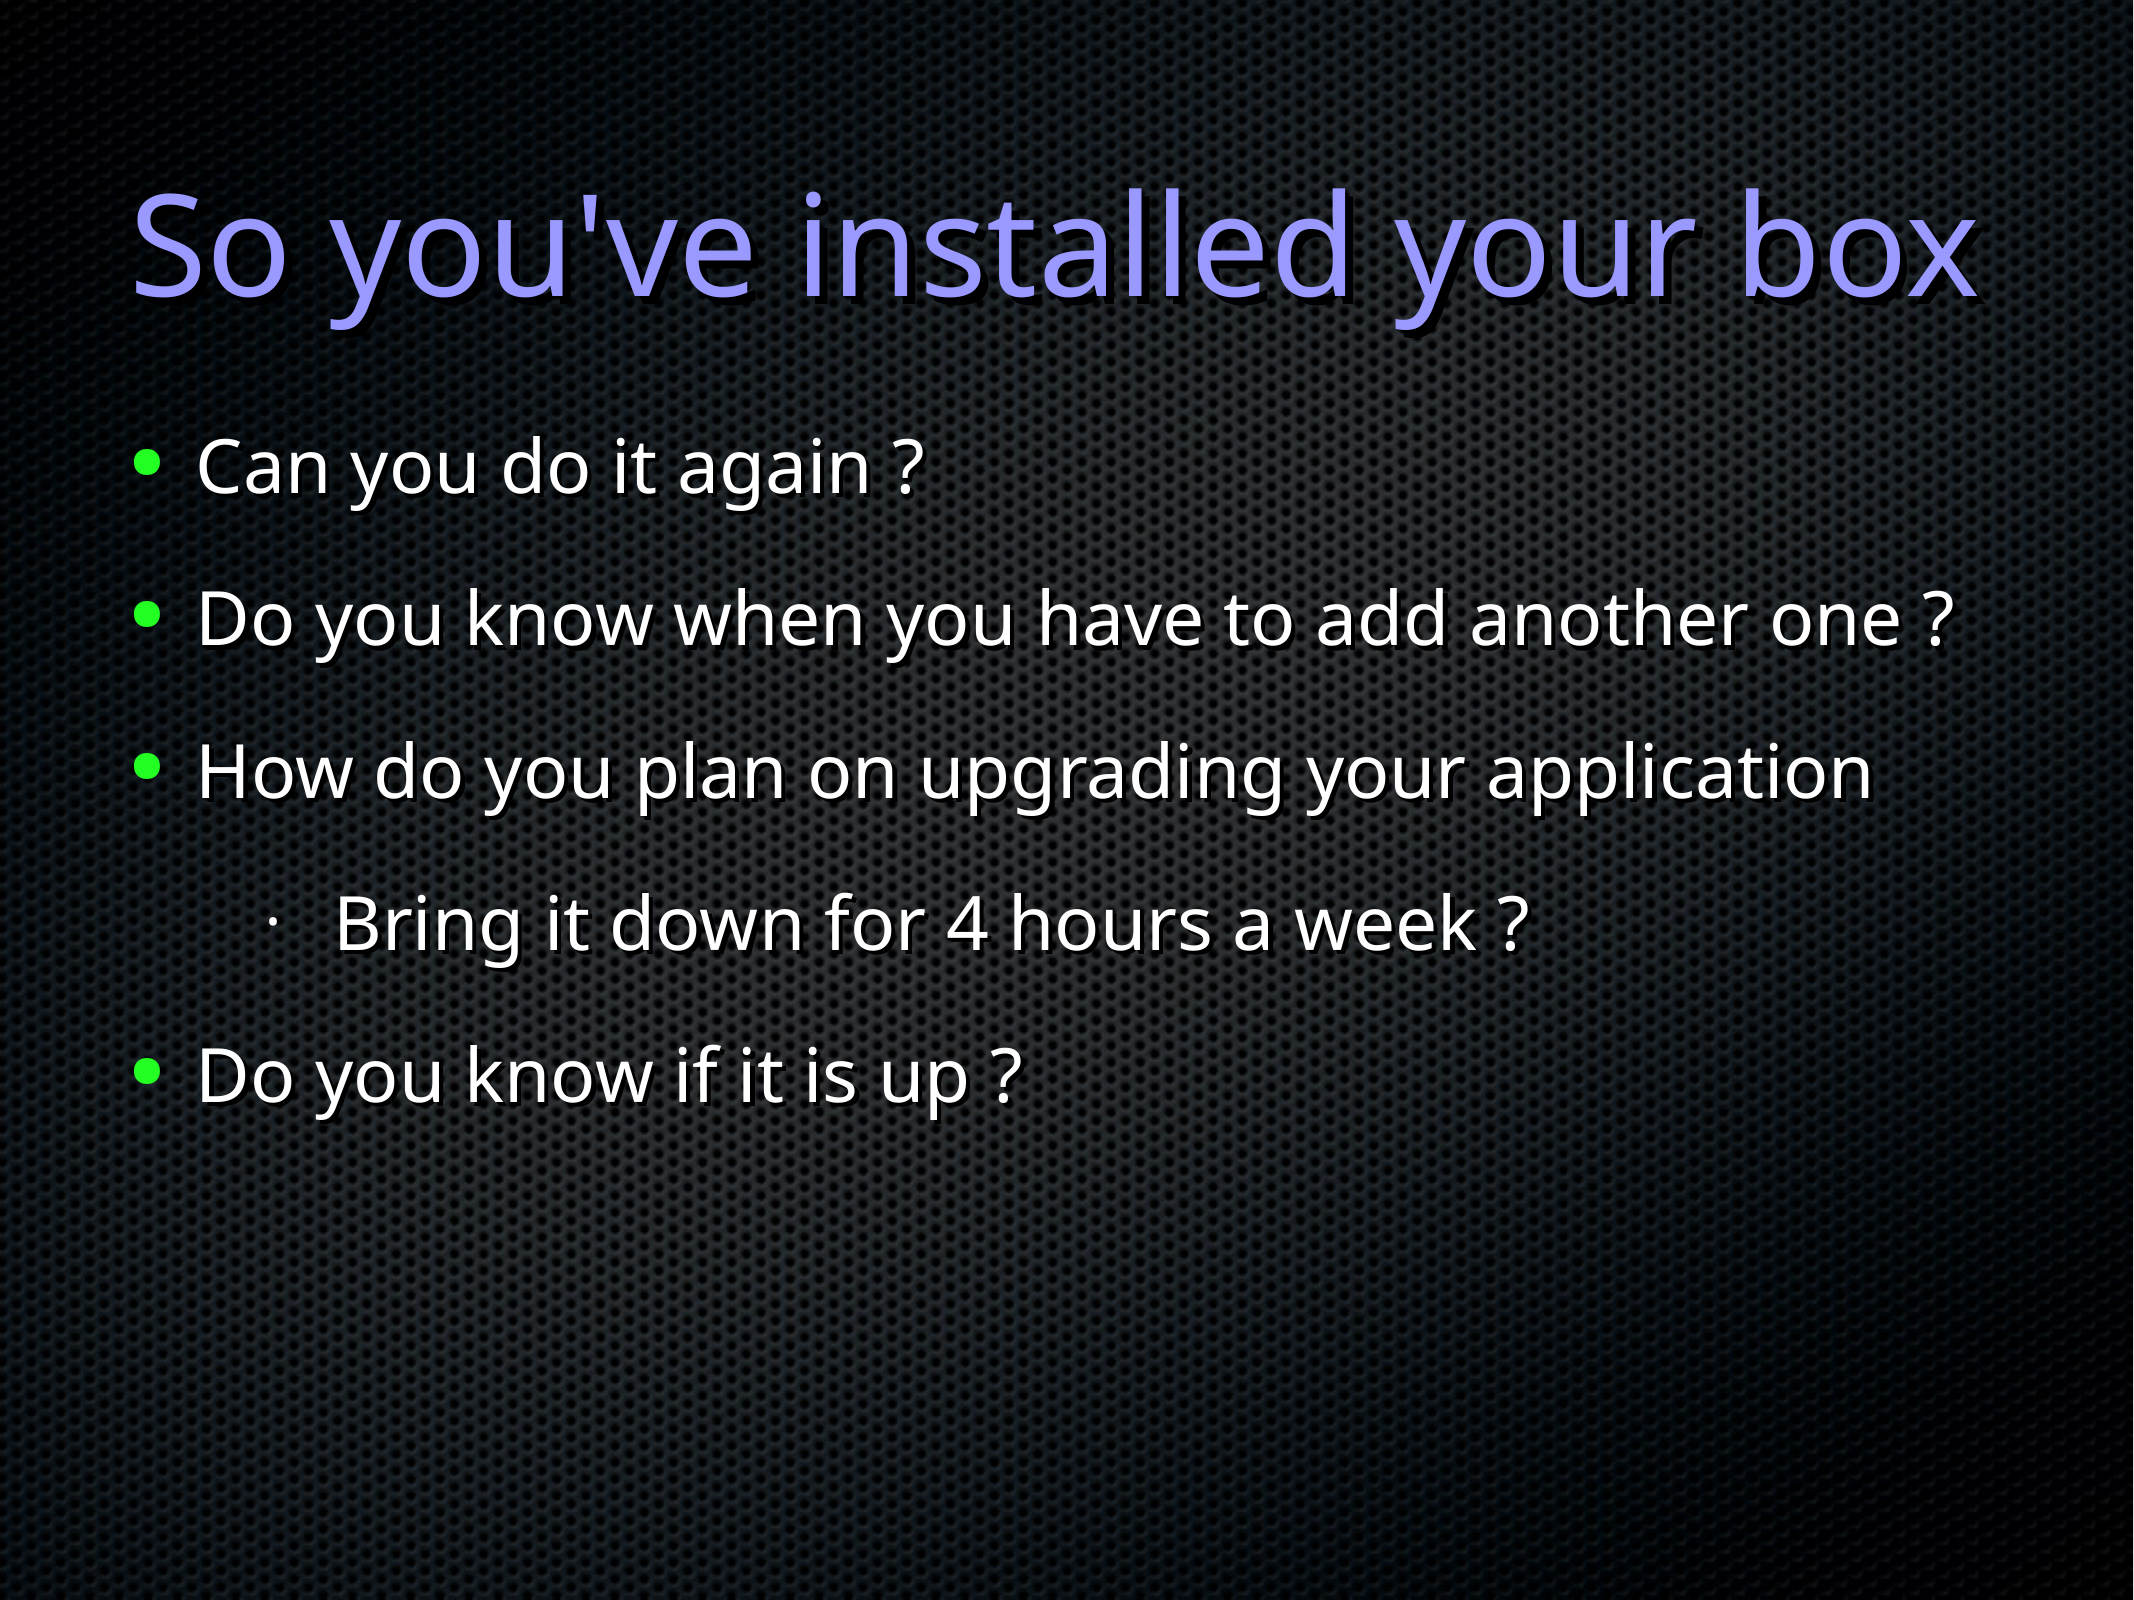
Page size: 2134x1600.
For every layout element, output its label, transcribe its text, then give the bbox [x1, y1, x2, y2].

list Can you do it again ? Do you know when you have to add another one ? How do you plan on upgrading your application Bring it down for 4 hours a week ? Do you know if it is up ? [129, 413, 2005, 1537]
picture [0, 0, 2134, 1600]
title So you've installed your box [129, 41, 2005, 413]
